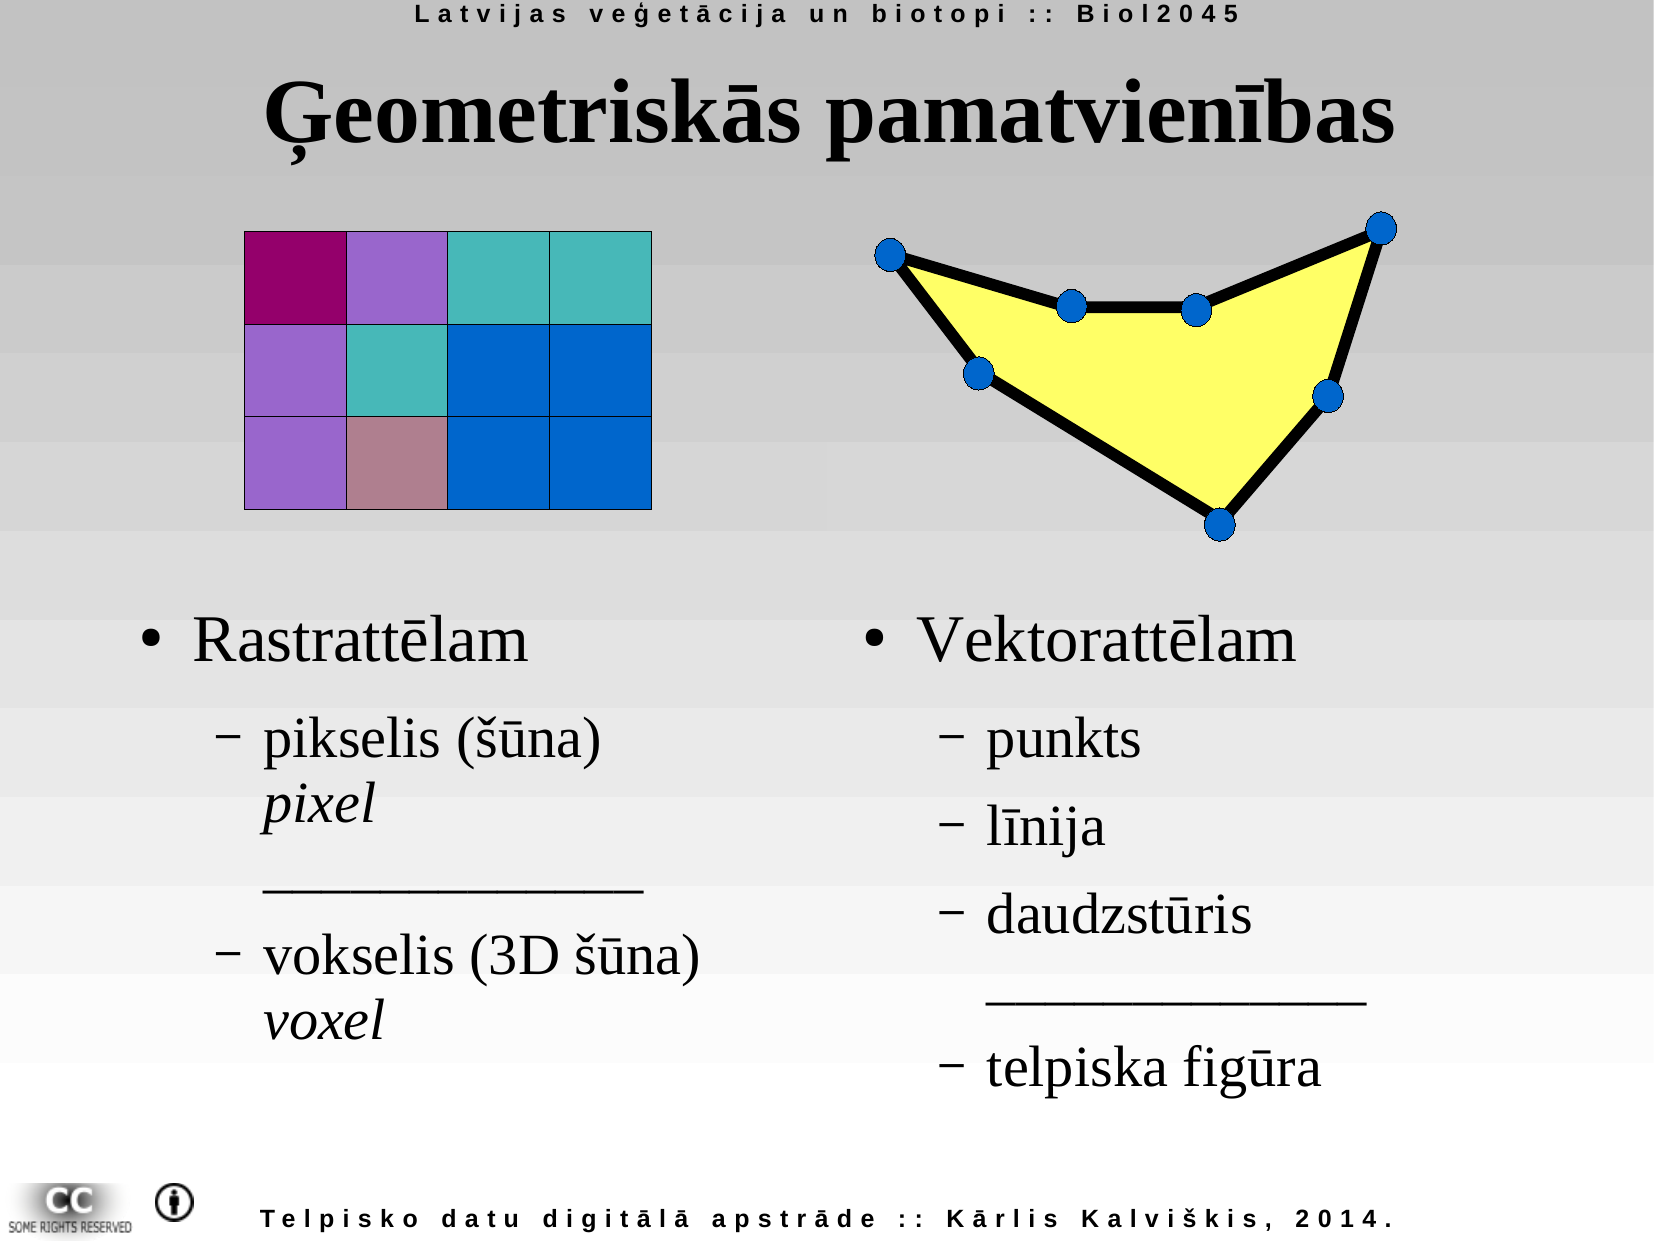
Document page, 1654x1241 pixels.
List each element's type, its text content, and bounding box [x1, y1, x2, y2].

list Vektorattēlam punkts līnija daudzstūris _____________ telpiska figūra [845, 601, 1535, 1158]
text_box [874, 211, 1397, 542]
list Rastrattēlam pikselis (šūna) pixel _____________ vokselis (3D šūna) voxel [121, 601, 811, 1127]
picture [0, 0, 1654, 1241]
title Ģeometriskās pamatvienības [34, 61, 1626, 296]
text_box [244, 231, 652, 510]
